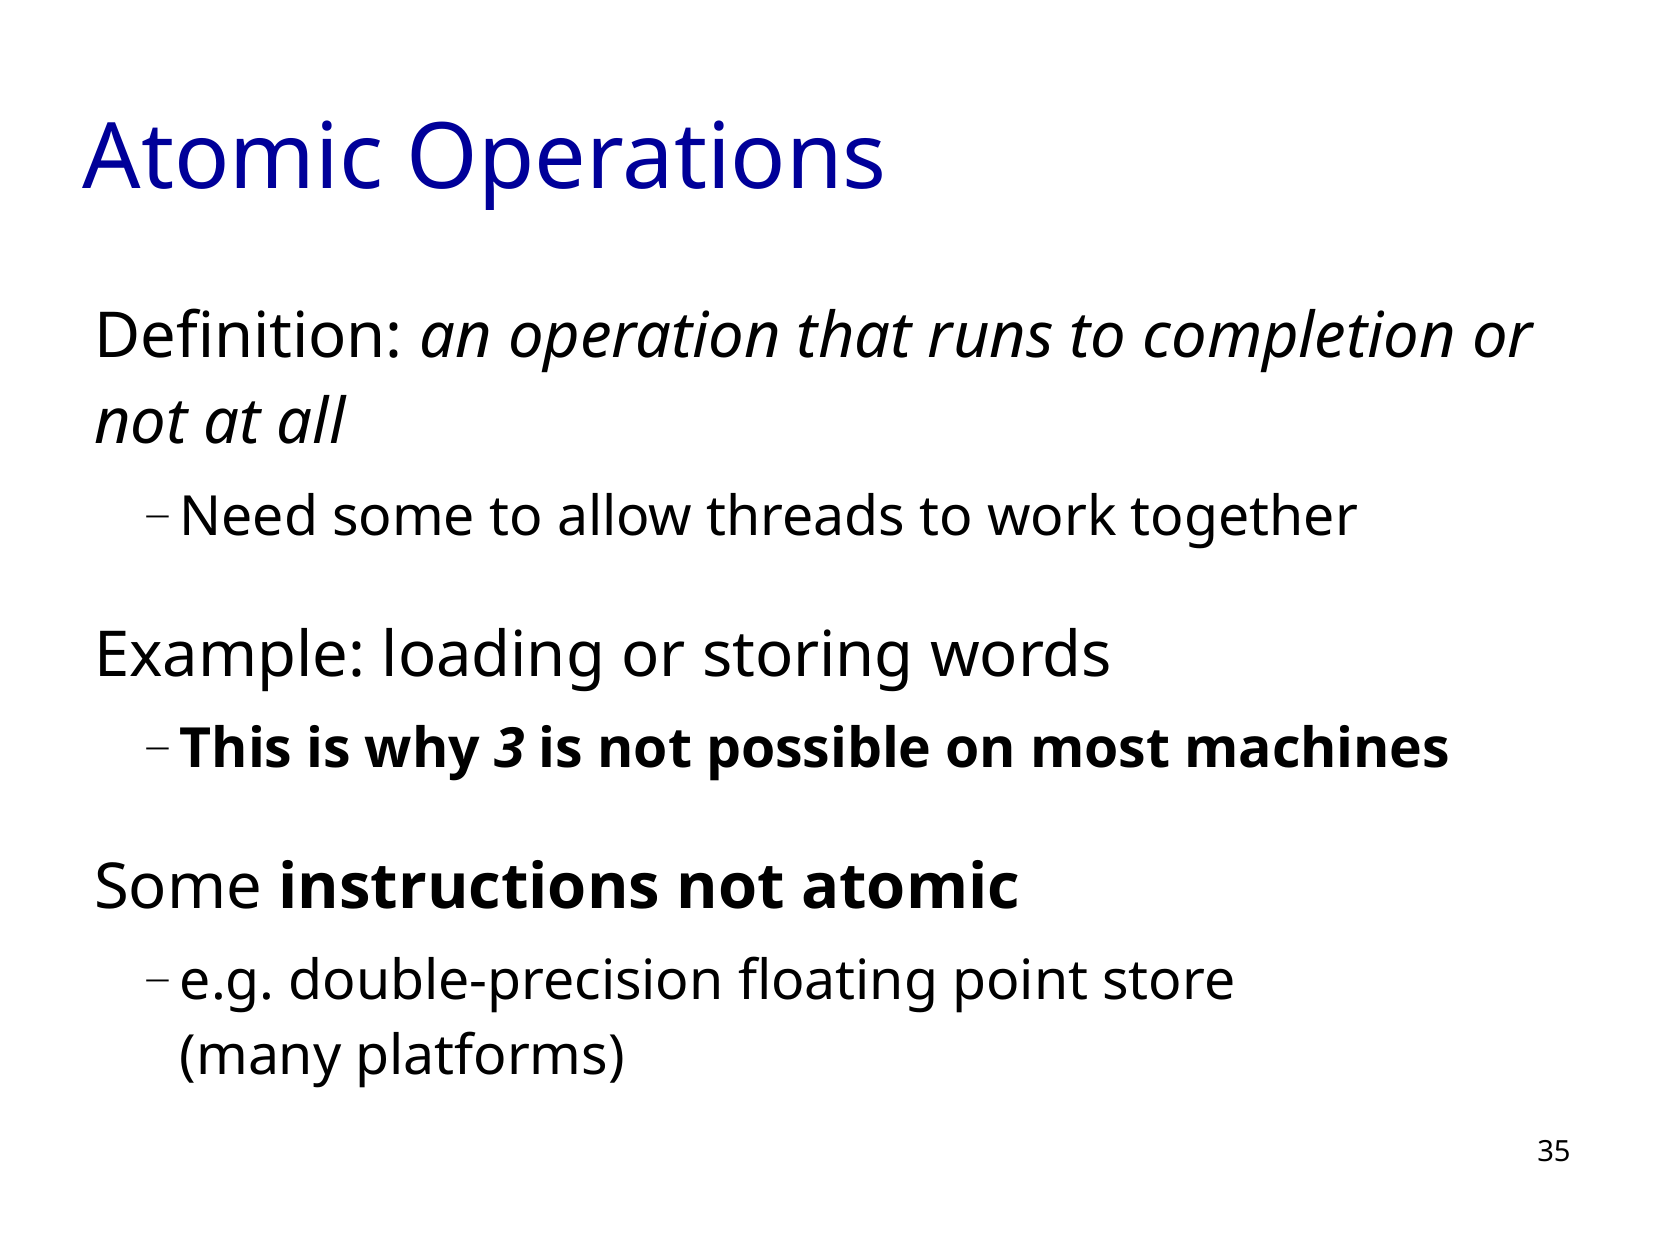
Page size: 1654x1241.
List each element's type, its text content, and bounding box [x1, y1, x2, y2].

list Definition: an operation that runs to completion or not at all Need some to allow threads to work together Example: loading or storing words This is why 3 is not possible on most machines Some instructions not atomic e.g. double-precision floating point store (many platforms) [60, 290, 1571, 1096]
title Atomic Operations [82, 49, 1571, 257]
